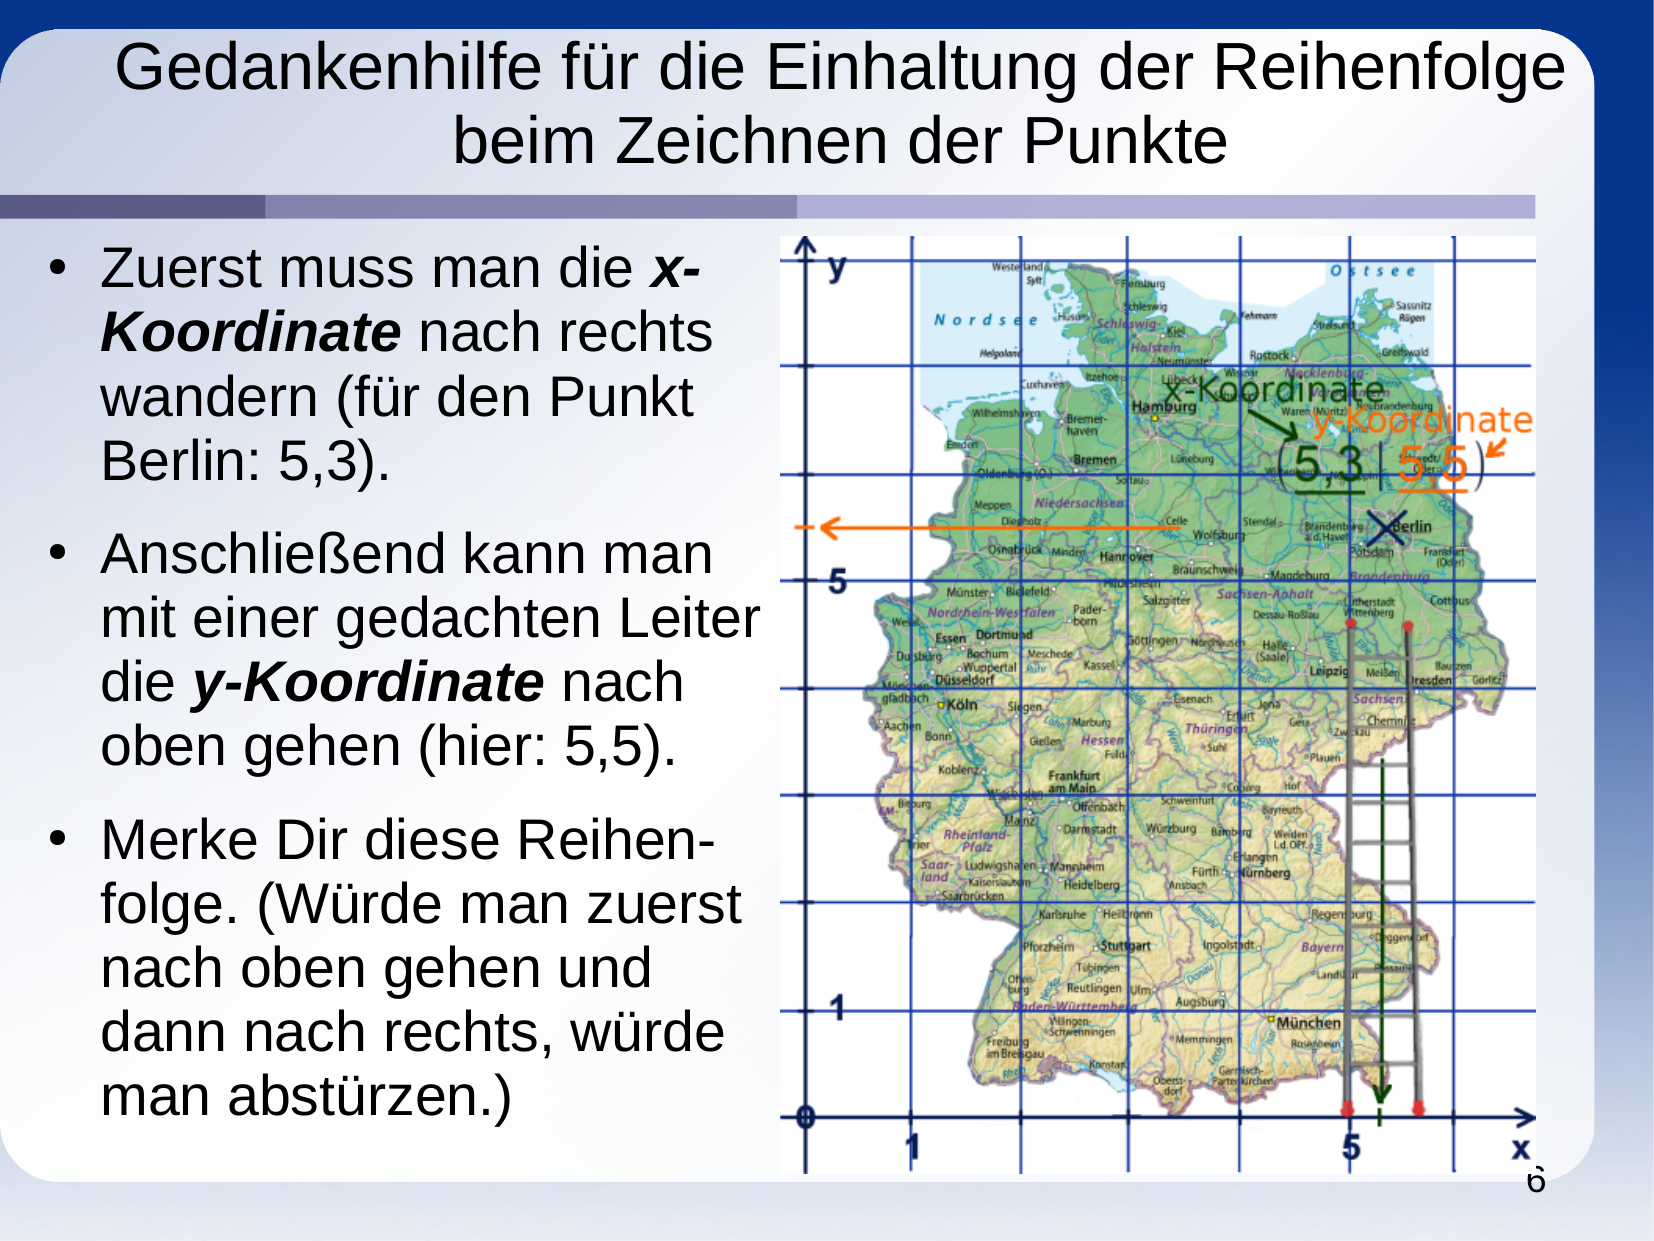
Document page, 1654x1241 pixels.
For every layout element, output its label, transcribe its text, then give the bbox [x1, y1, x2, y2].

picture [0, 0, 1654, 1151]
picture [0, 1133, 1654, 1241]
text_box <Nummer> [1511, 1151, 1654, 1223]
list Zuerst muss man die x-Koordinate nach rechts wandern (für den Punkt Berlin: 5,3). Anschließend kann man mit einer gedachten Leiter die y-Koordinate nach oben gehen (hier: 5,5). Merke Dir diese Reihen-folge. (Würde man zuerst nach oben gehen und dann nach rechts, würde man abstürzen.) [29, 236, 768, 1152]
title Gedankenhilfe für die Einhaltung der Reihenfolge beim Zeichnen der Punkte [59, 28, 1625, 179]
picture [780, 236, 1536, 1174]
